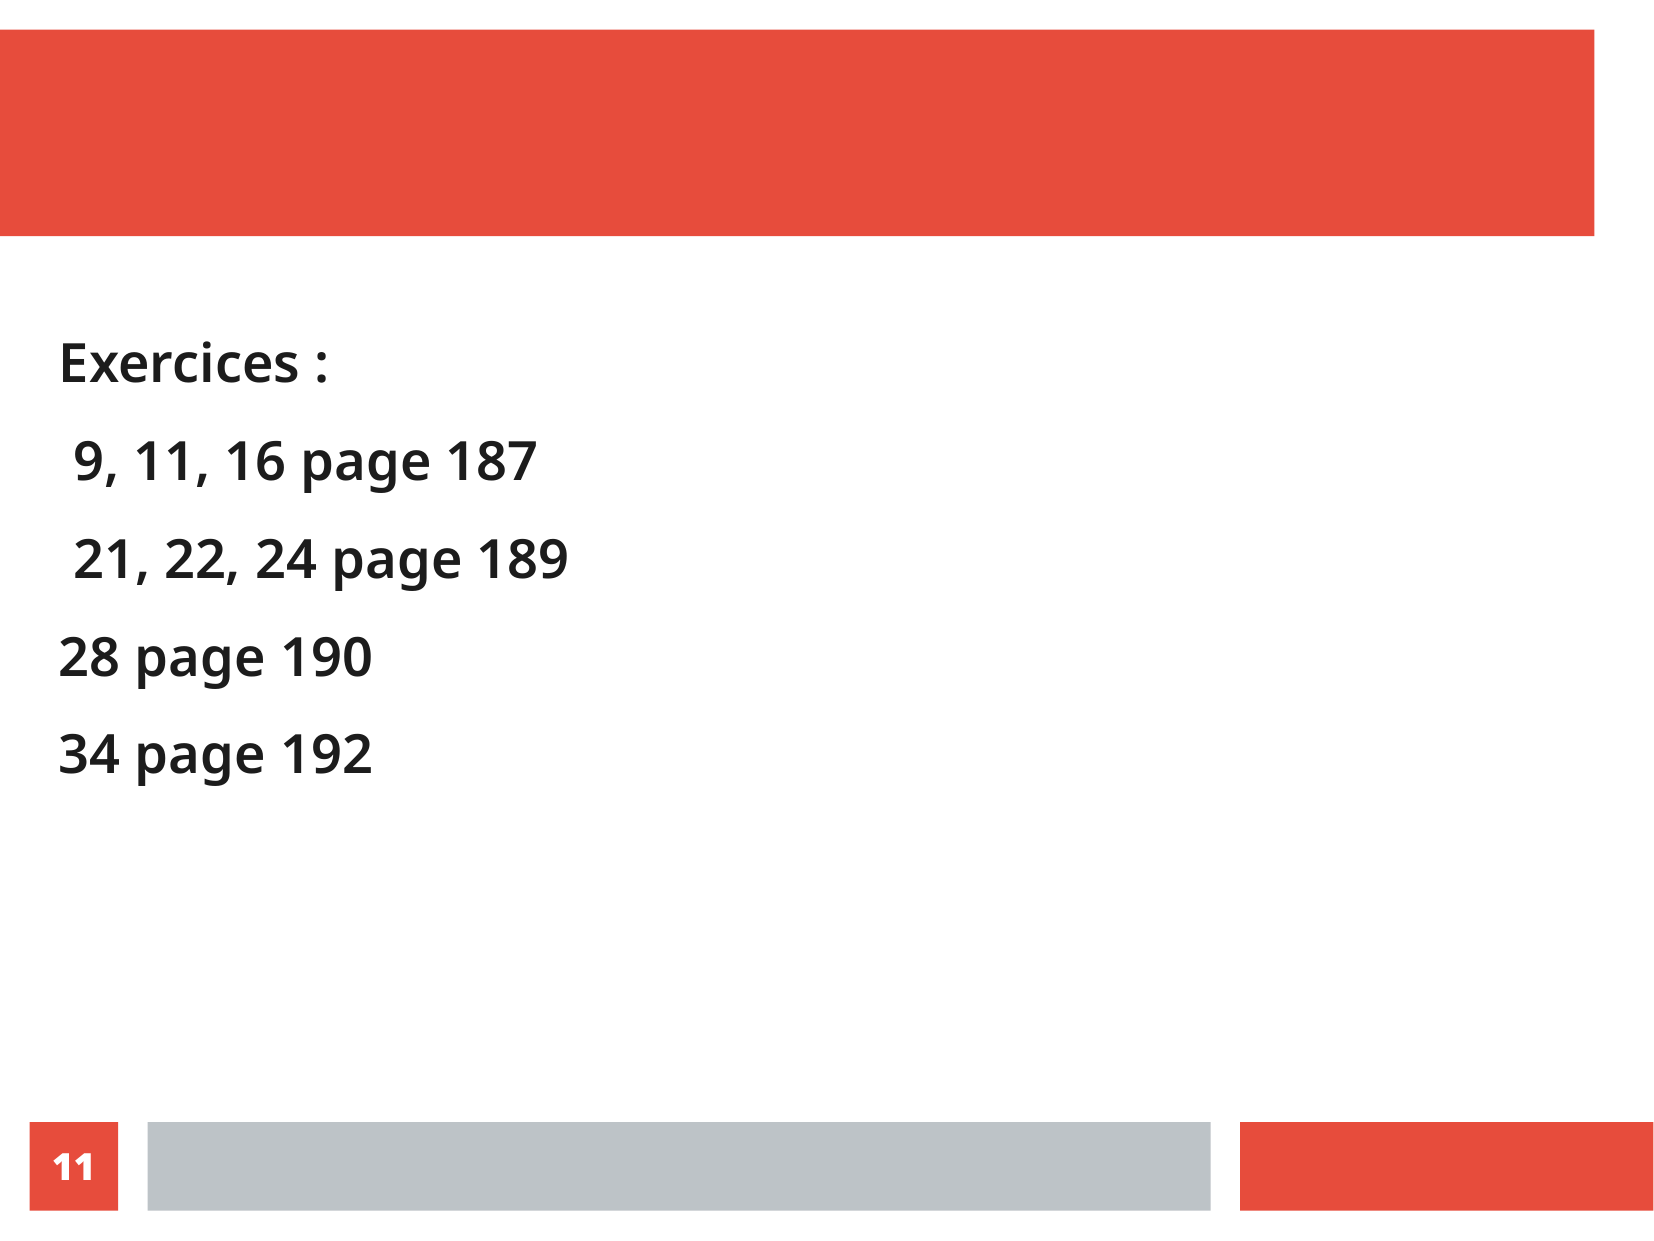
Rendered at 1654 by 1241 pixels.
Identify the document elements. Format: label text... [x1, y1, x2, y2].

list Exercices : 9, 11, 16 page 187 21, 22, 24 page 189 28 page 190 34 page 192 [59, 324, 1565, 1093]
